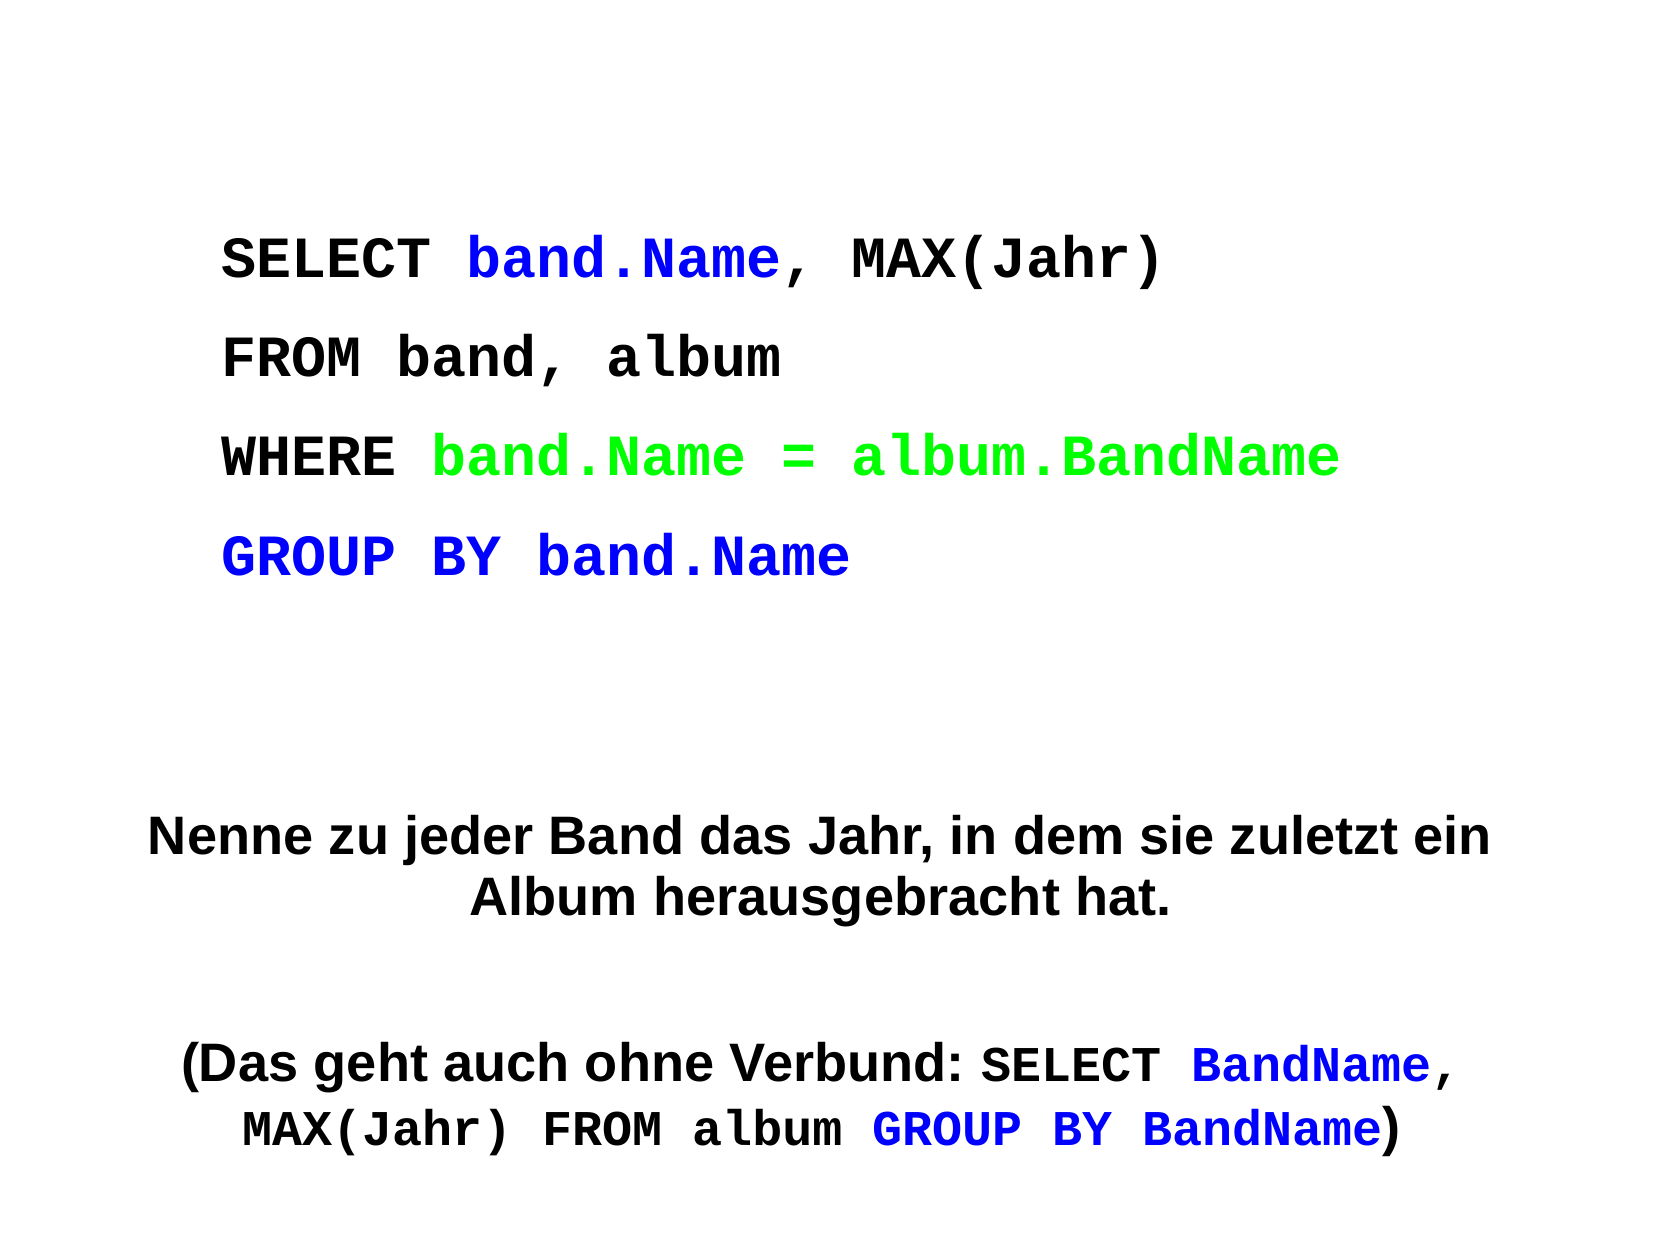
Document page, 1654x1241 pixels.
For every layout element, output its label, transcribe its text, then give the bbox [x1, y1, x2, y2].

title (Das geht auch ohne Verbund: SELECT BandName, MAX(Jahr) FROM album GROUP BY BandName) [76, 1017, 1566, 1176]
title Nenne zu jeder Band das Jahr, in dem sie zuletzt ein Album herausgebracht hat. [76, 787, 1566, 945]
text_box SELECT band.Name, MAX(Jahr) FROM band, album WHERE band.Name = album.BandName GROUP BY band.Name [206, 188, 1536, 570]
